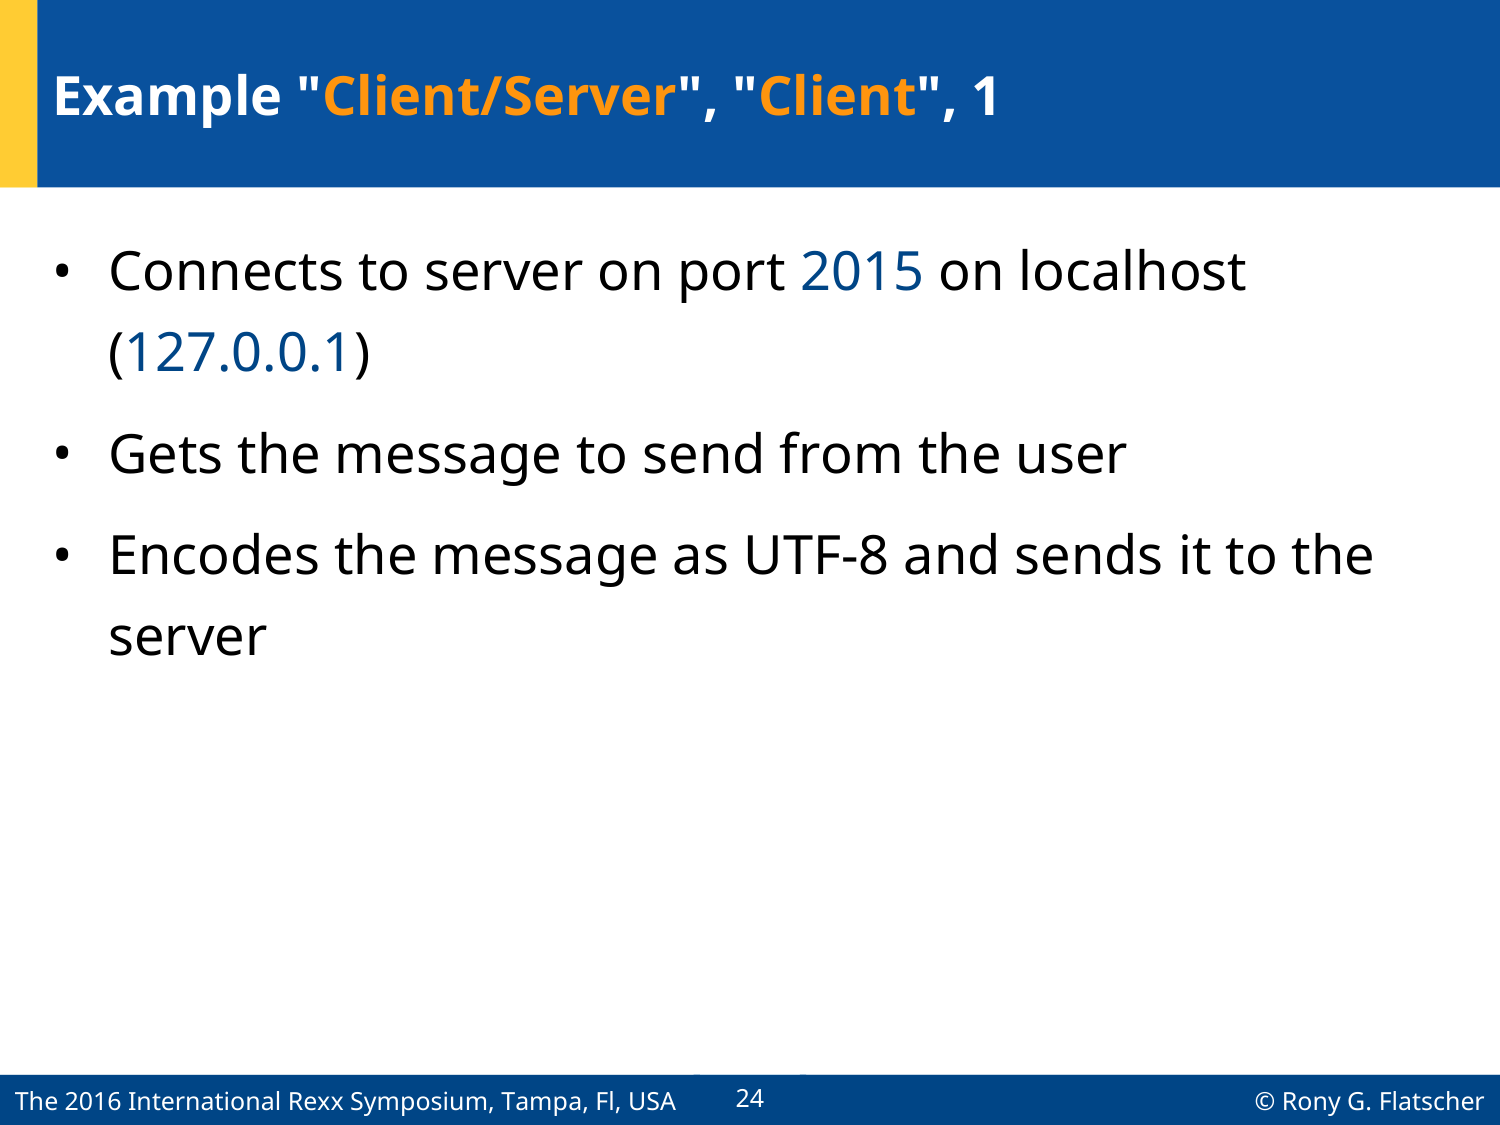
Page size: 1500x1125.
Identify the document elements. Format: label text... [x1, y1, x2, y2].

title Example "Client/Server", "Client", 1 [37, 0, 1500, 188]
list Connects to server on port 2015 on localhost (127.0.0.1) Gets the message to send from the user Encodes the message as UTF-8 and sends it to the server [37, 212, 1500, 1051]
